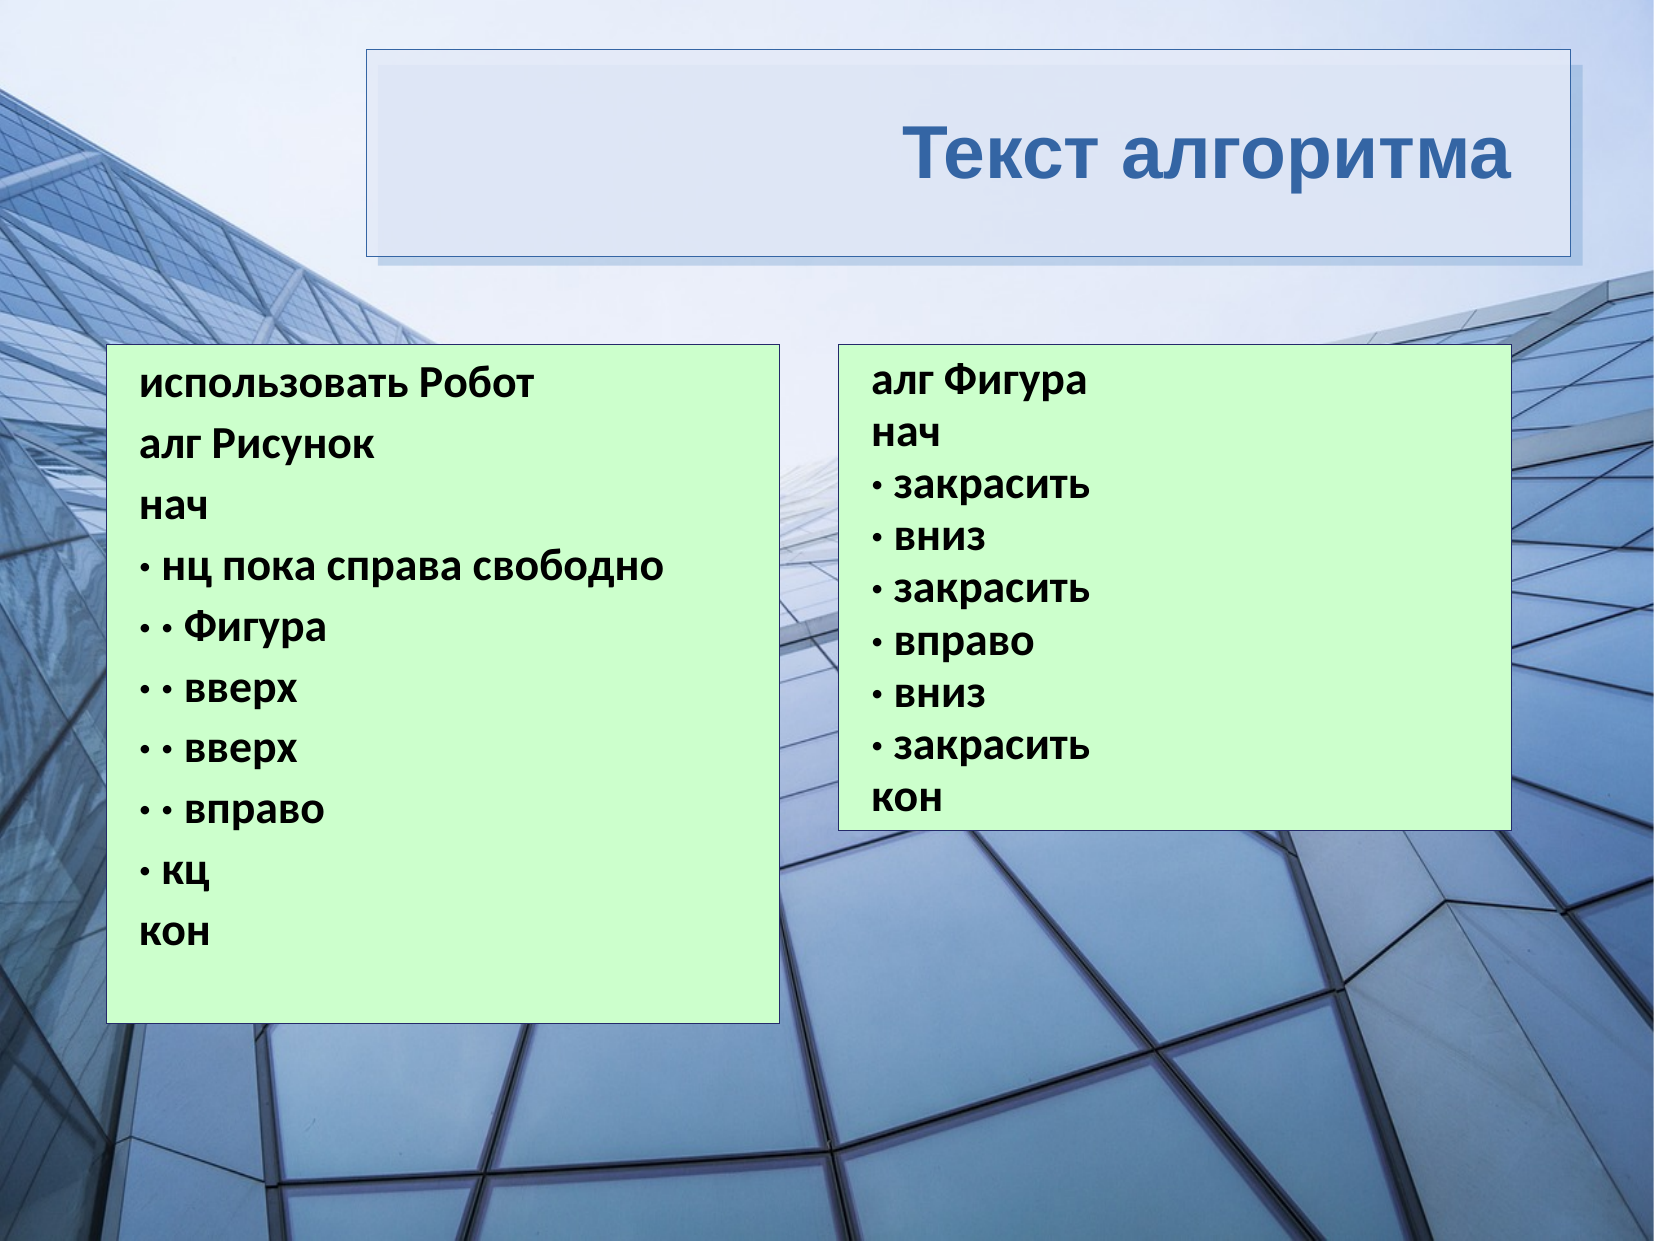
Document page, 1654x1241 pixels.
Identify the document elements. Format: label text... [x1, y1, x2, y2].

text_box [377, 64, 1583, 266]
title Текст алгоритма [366, 49, 1571, 257]
text_box использовать Робот алг Рисунок нач · нц пока справа свободно · · Фигура · · вверх · · вверх · · вправо · кц кон [106, 344, 780, 1024]
picture [0, 0, 1654, 1241]
text_box алг Фигура нач · закрасить · вниз · закрасить · вправо · вниз · закрасить кон [838, 344, 1512, 831]
